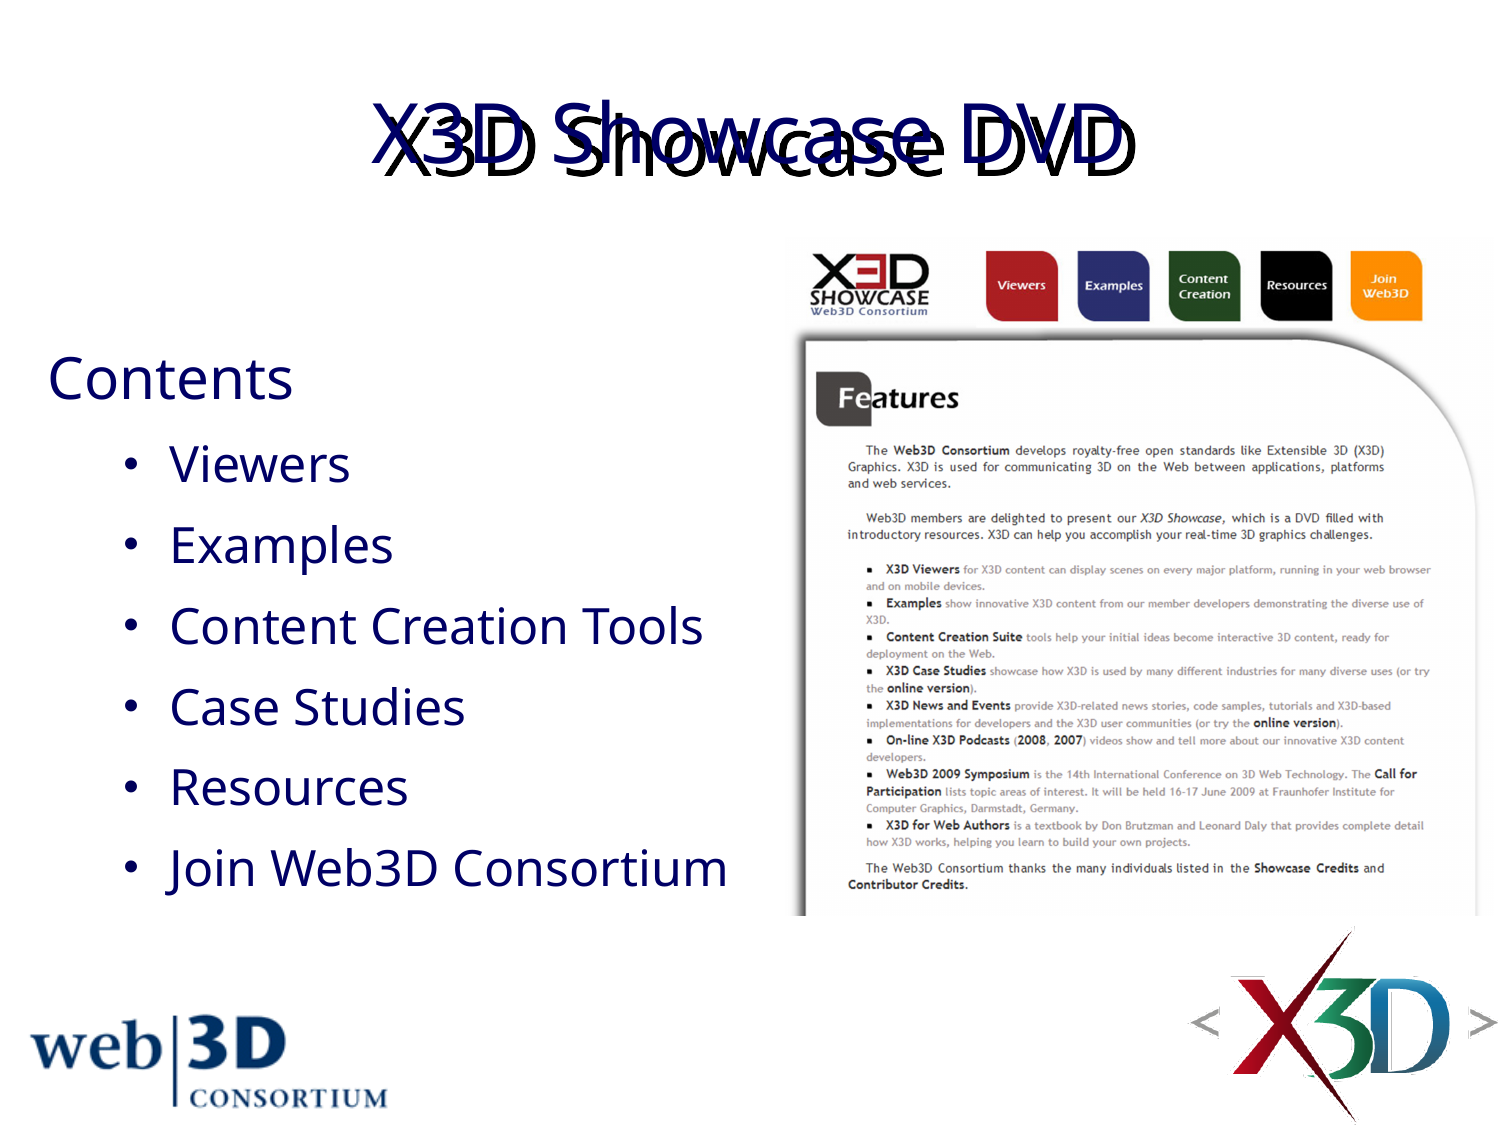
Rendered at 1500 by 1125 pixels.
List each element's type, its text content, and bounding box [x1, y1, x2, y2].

picture [785, 237, 1494, 916]
picture [1187, 926, 1500, 1125]
list Contents Viewers Examples Content Creation Tools Case Studies Resources Join Web3D Consortium [47, 337, 788, 938]
title X3D Showcase DVD [112, 44, 1388, 218]
picture [12, 998, 413, 1118]
